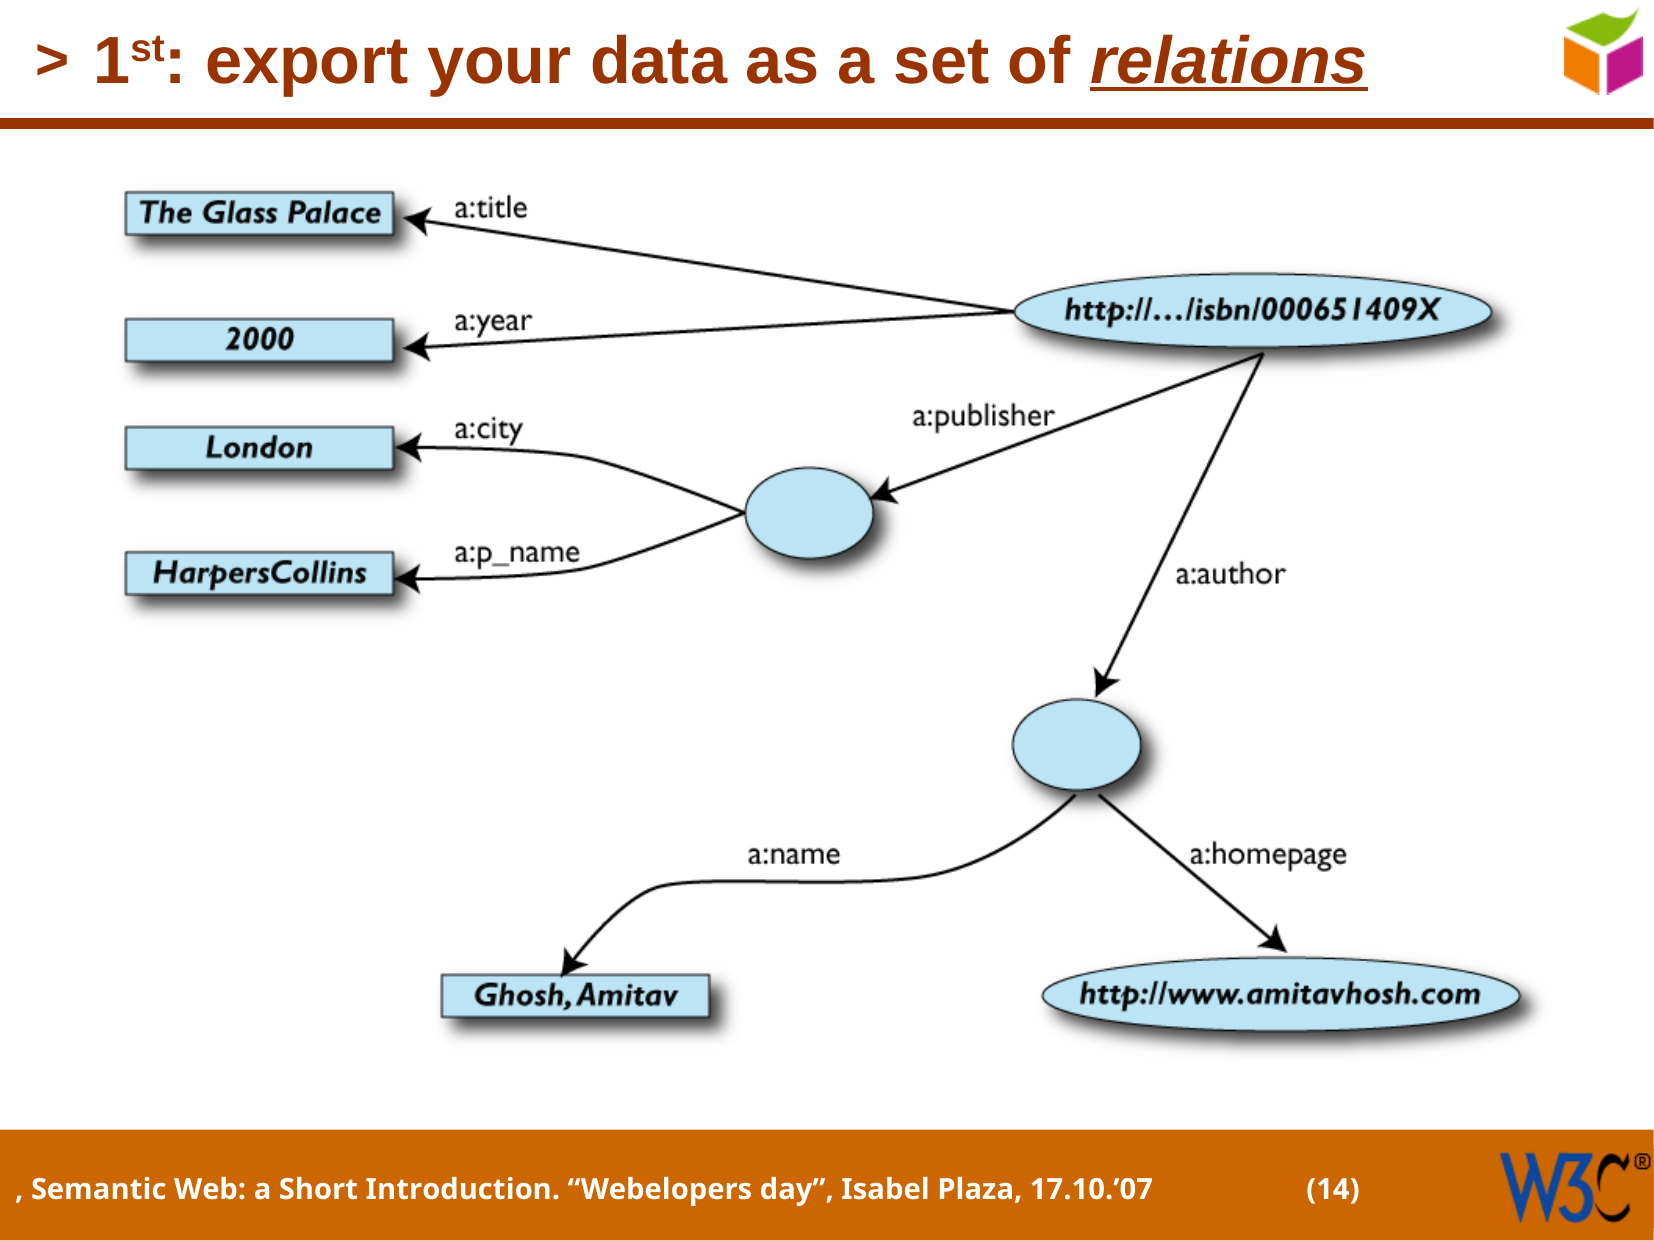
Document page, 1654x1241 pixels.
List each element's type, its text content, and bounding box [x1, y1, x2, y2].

title 1st: export your data as a set of relations [93, 0, 1493, 119]
picture [1564, 5, 1643, 95]
picture [1495, 1149, 1654, 1228]
picture [112, 177, 1556, 1069]
